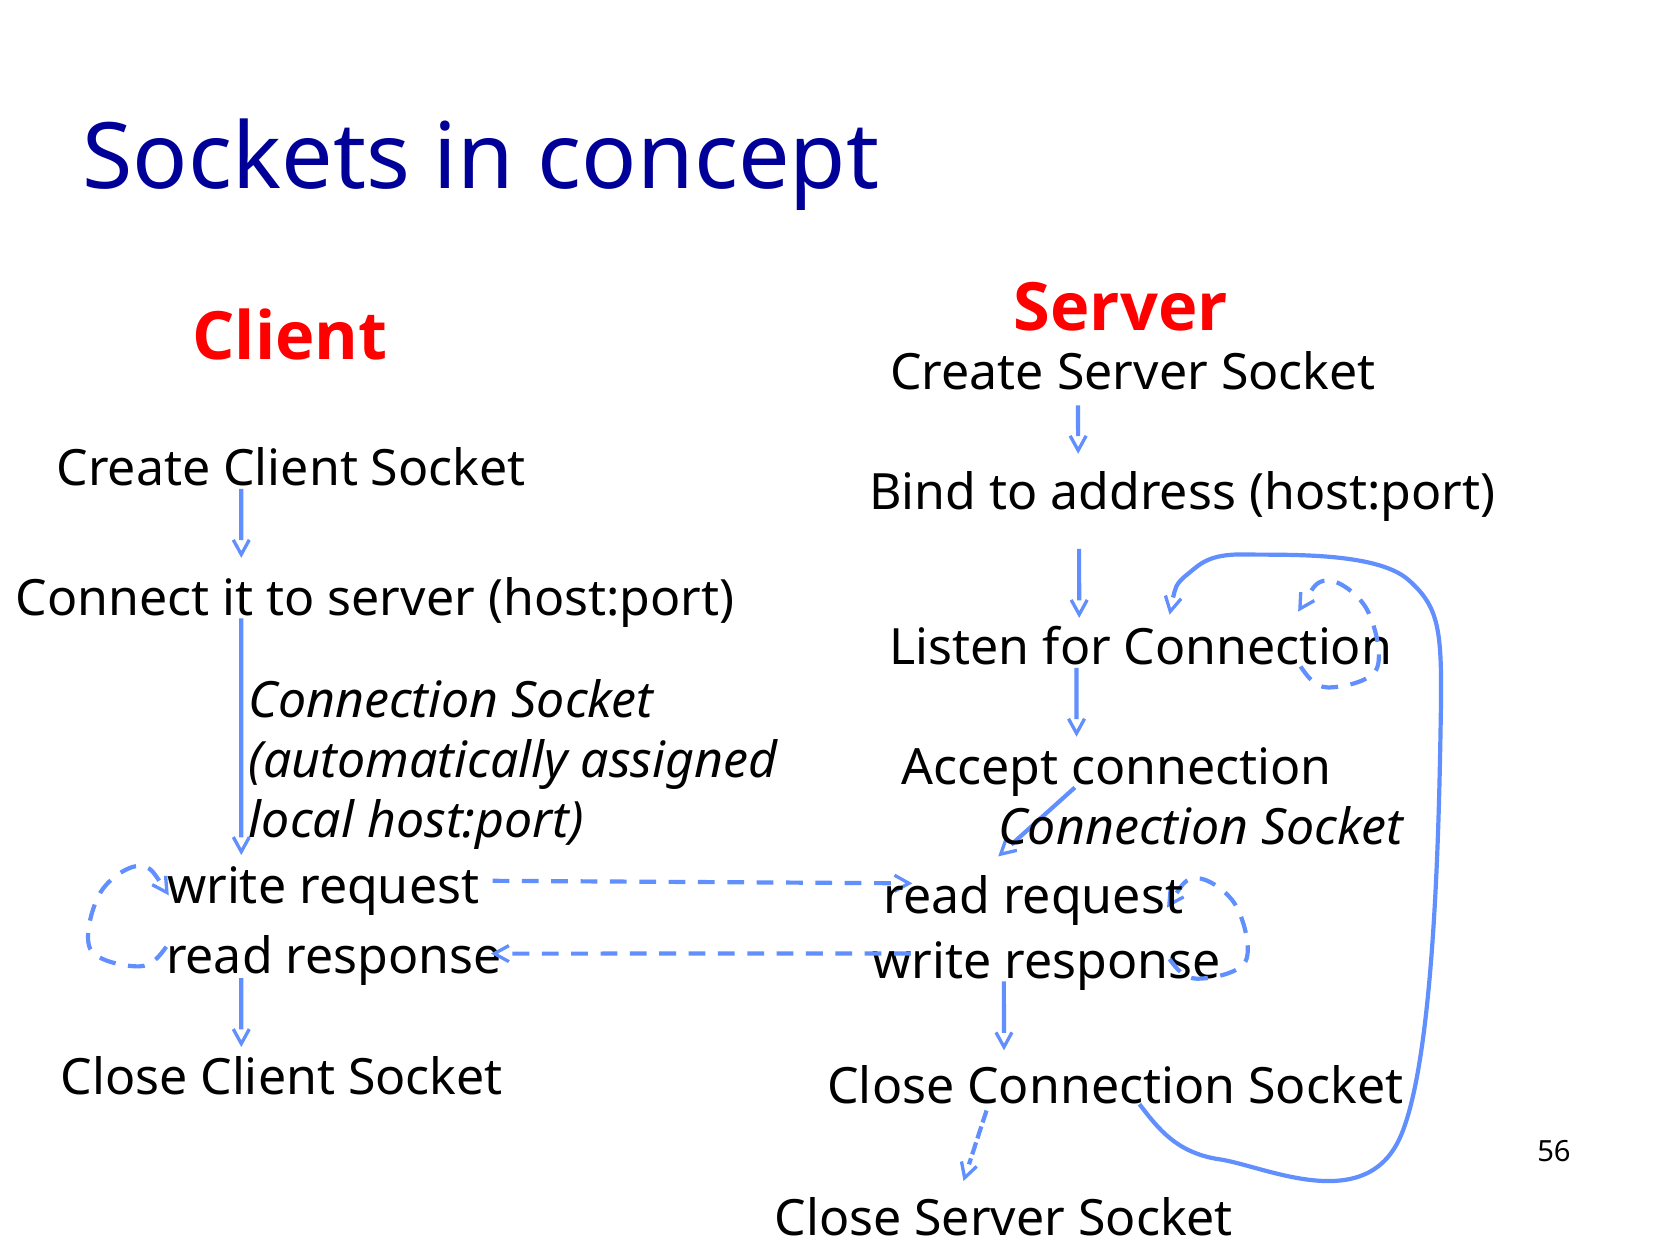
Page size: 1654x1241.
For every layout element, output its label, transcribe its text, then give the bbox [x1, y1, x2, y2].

text_box Connection Socket [984, 787, 1419, 863]
text_box Close Server Socket [759, 1177, 1248, 1241]
text_box Bind to address (host:port) [854, 451, 1511, 527]
text_box Create Server Socket [875, 331, 1391, 407]
text_box Listen for Connection [874, 607, 1408, 683]
title Sockets in concept [82, 49, 1571, 257]
text_box Create Client Socket [41, 428, 541, 504]
text_box Connection Socket (automatically assigned local host:port) [234, 660, 793, 856]
text_box Server [998, 256, 1243, 331]
text_box Client [177, 285, 403, 380]
text_box Connect it to server (host:port) [0, 557, 750, 633]
text_box read request [868, 856, 1199, 932]
text_box write response [857, 920, 1236, 996]
text_box read response [151, 916, 517, 992]
text_box write request [152, 845, 495, 921]
text_box Close Client Socket [45, 1037, 518, 1112]
text_box Close Connection Socket [812, 1046, 1419, 1122]
text_box Accept connection [886, 726, 1347, 802]
